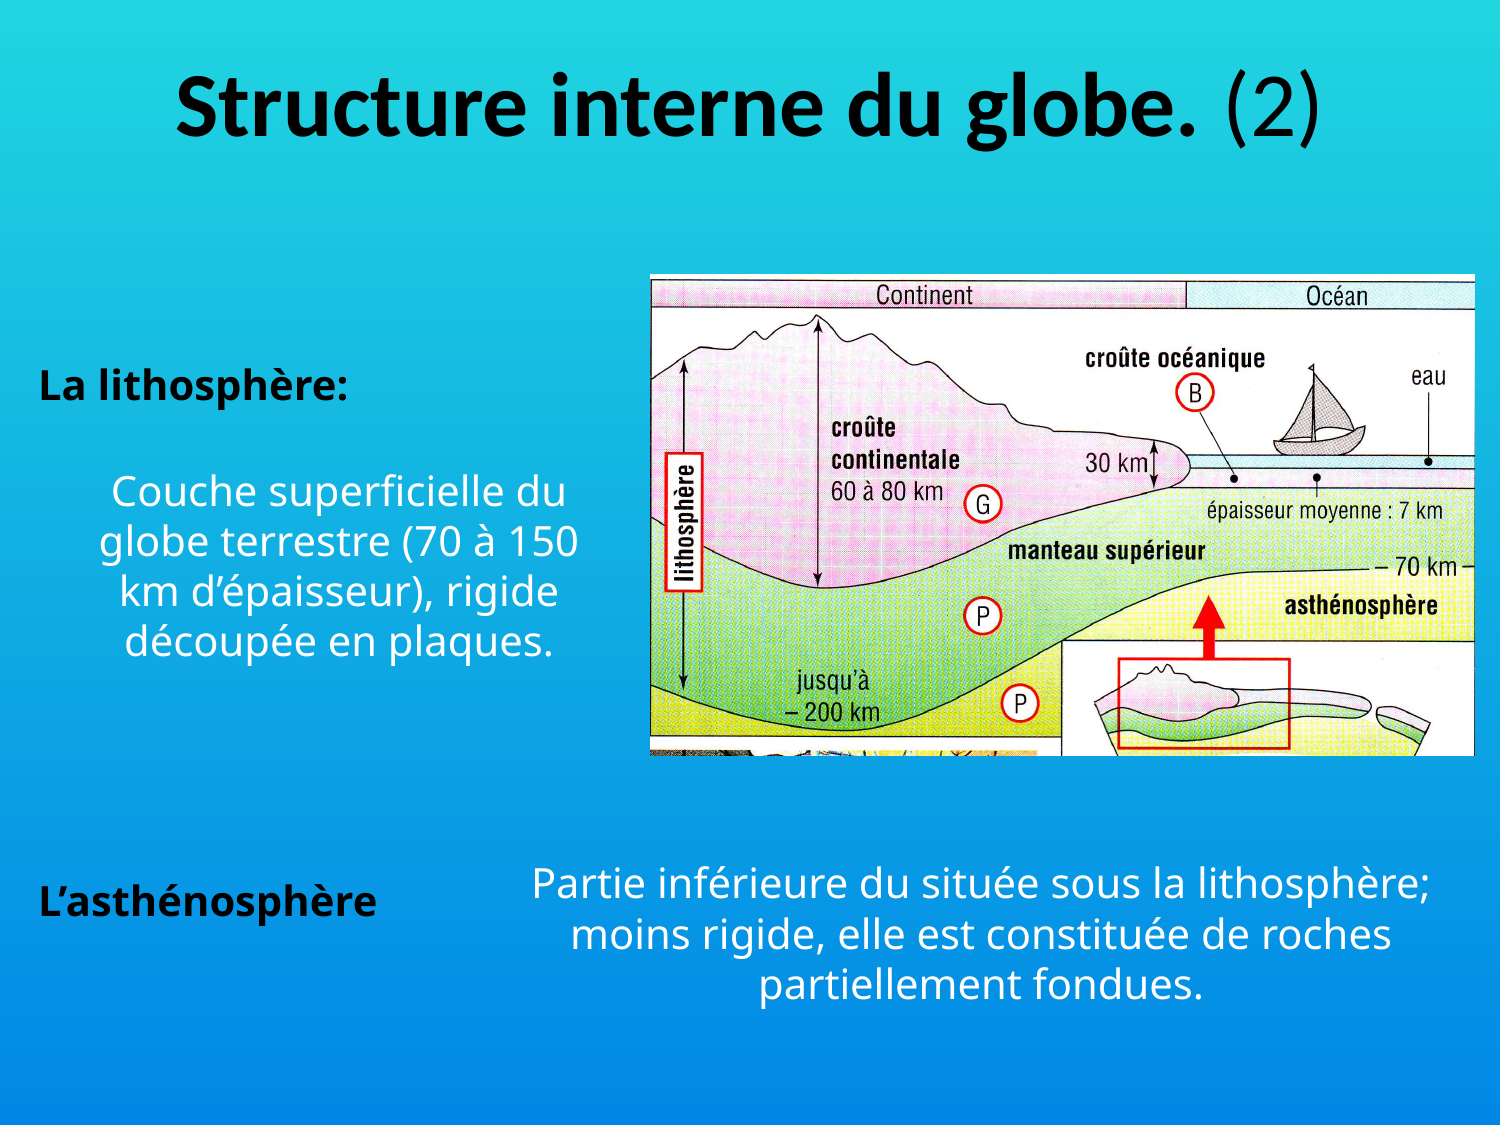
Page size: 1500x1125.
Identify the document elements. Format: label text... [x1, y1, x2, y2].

text_box Couche superficielle du globe terrestre (70 à 150 km d’épaisseur), rigide découpée en plaques. [70, 456, 608, 672]
title Structure interne du globe. (2) [112, 24, 1388, 175]
text_box La lithosphère: [23, 351, 468, 417]
text_box L’asthénosphère [23, 867, 479, 933]
text_box Partie inférieure du située sous la lithosphère; moins rigide, elle est constituée de roches partiellement fondues. [499, 849, 1463, 1015]
picture [608, 274, 1500, 755]
